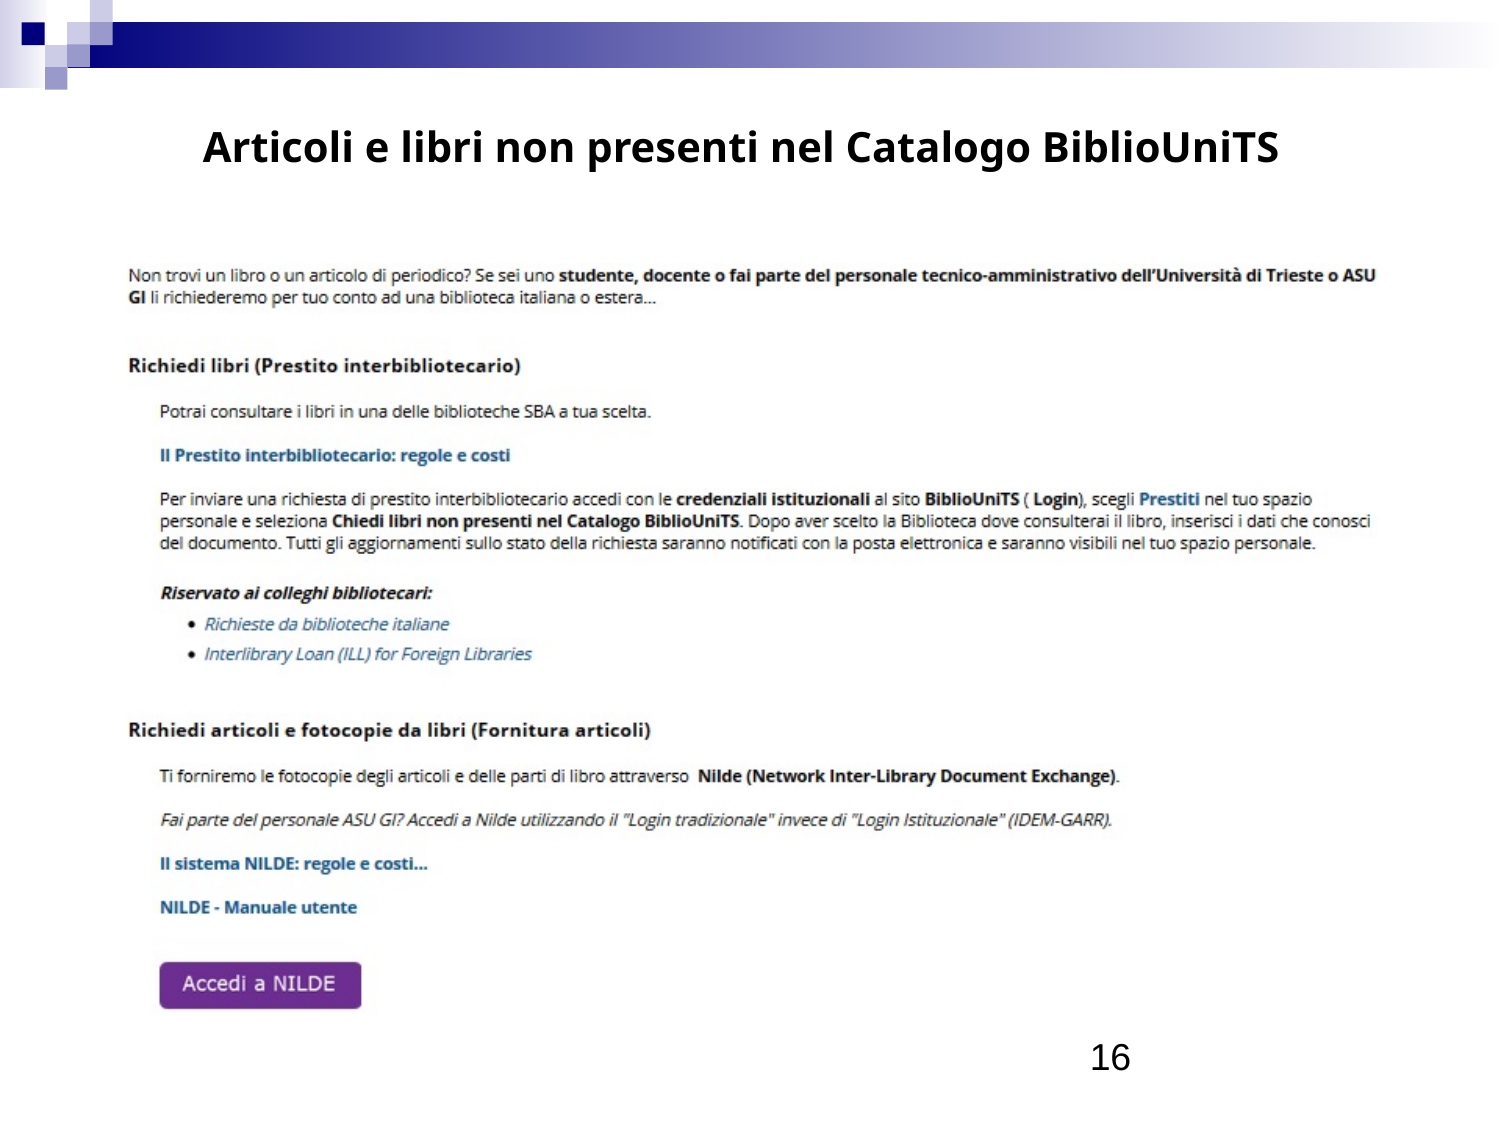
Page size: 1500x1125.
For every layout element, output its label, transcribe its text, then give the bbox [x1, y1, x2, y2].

title Articoli e libri non presenti nel Catalogo BiblioUniTS [66, 113, 1417, 191]
text_box [1074, 1025, 1425, 1100]
picture [127, 263, 1395, 1028]
list [90, 251, 1417, 1050]
